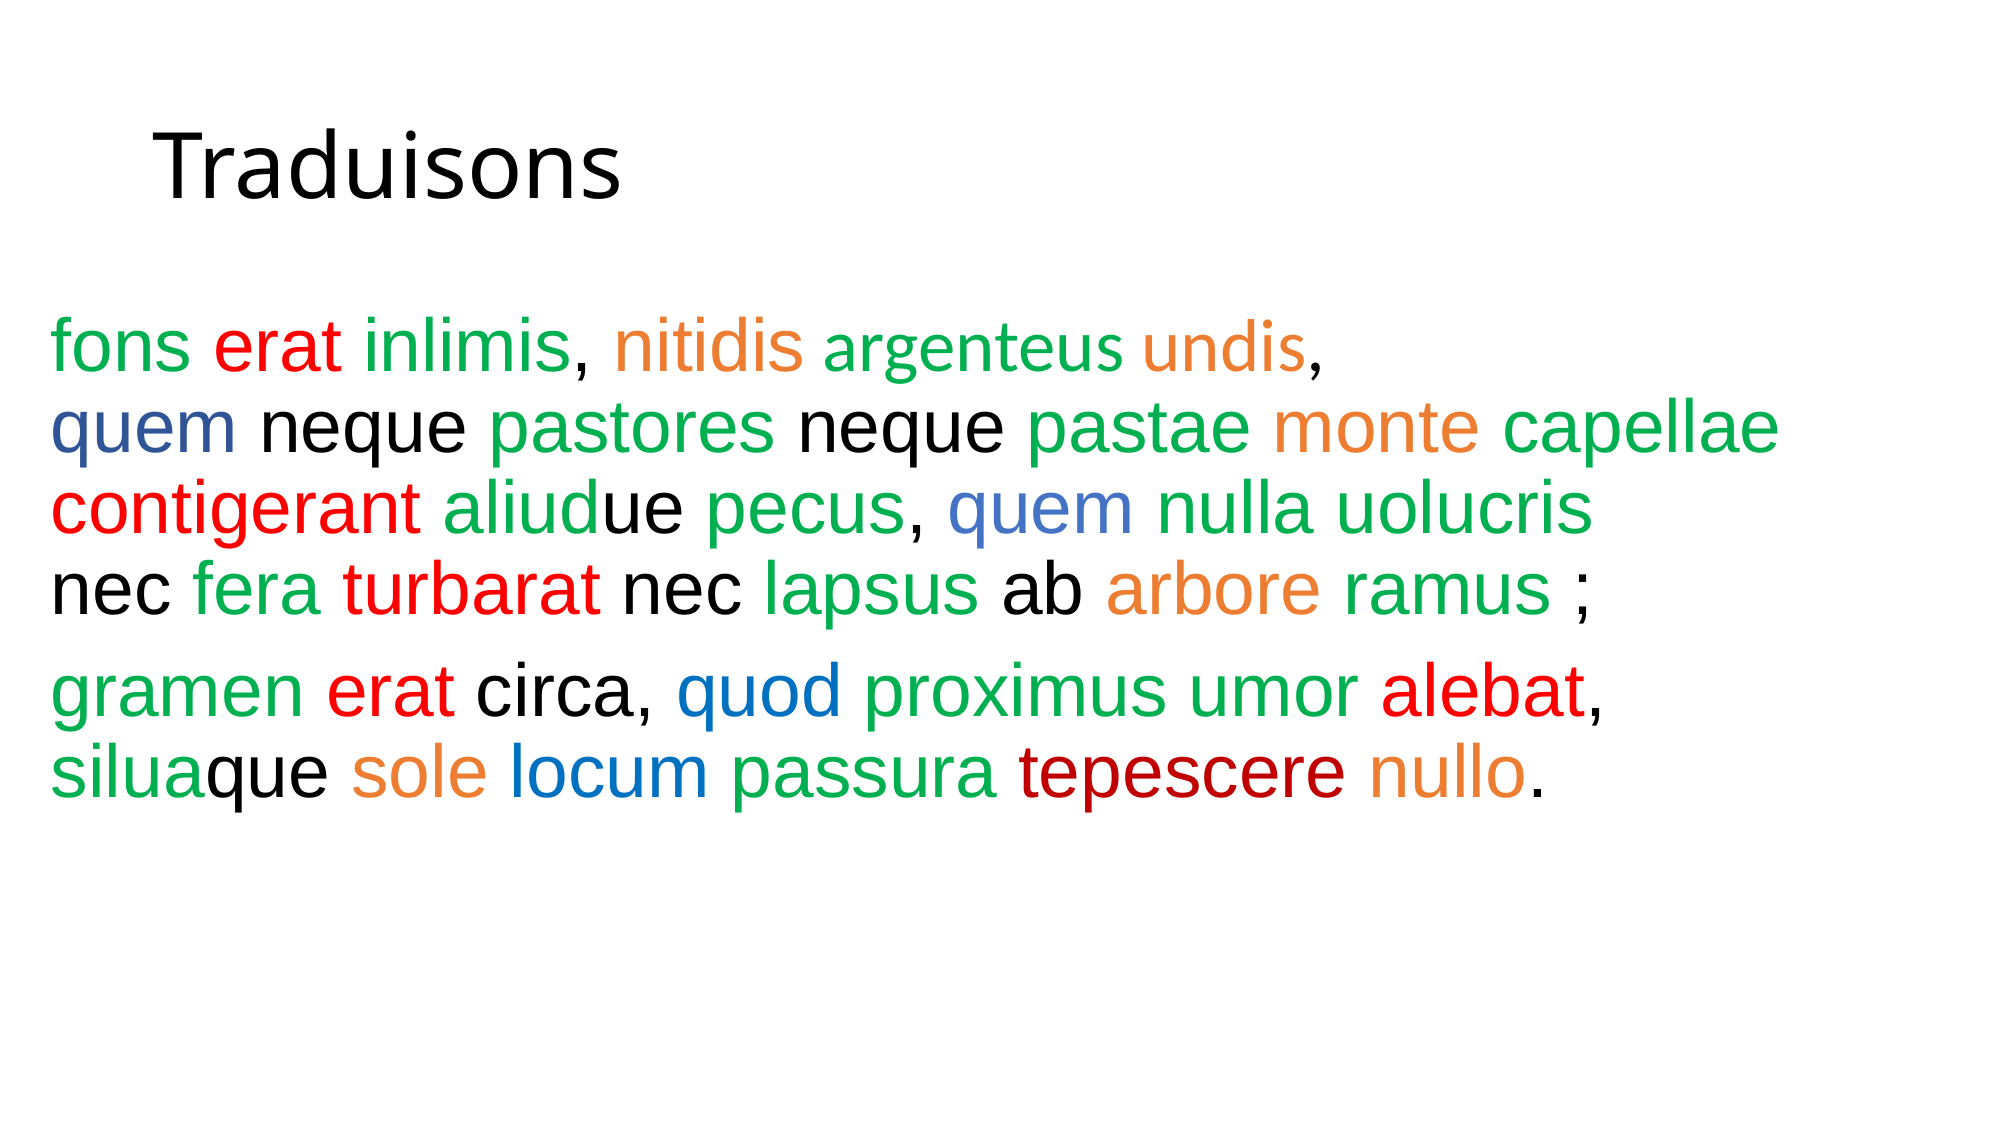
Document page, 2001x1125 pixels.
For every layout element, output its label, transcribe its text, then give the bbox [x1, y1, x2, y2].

list fons erat inlimis, nitidis argenteus undis, quem neque pastores neque pastae monte capellae contigerant aliudue pecus, quem nulla uolucris nec fera turbarat nec lapsus ab arbore ramus ; gramen erat circa, quod proximus umor alebat, siluaque sole locum passura tepescere nullo. [35, 299, 1912, 1014]
title Traduisons [137, 59, 1863, 278]
